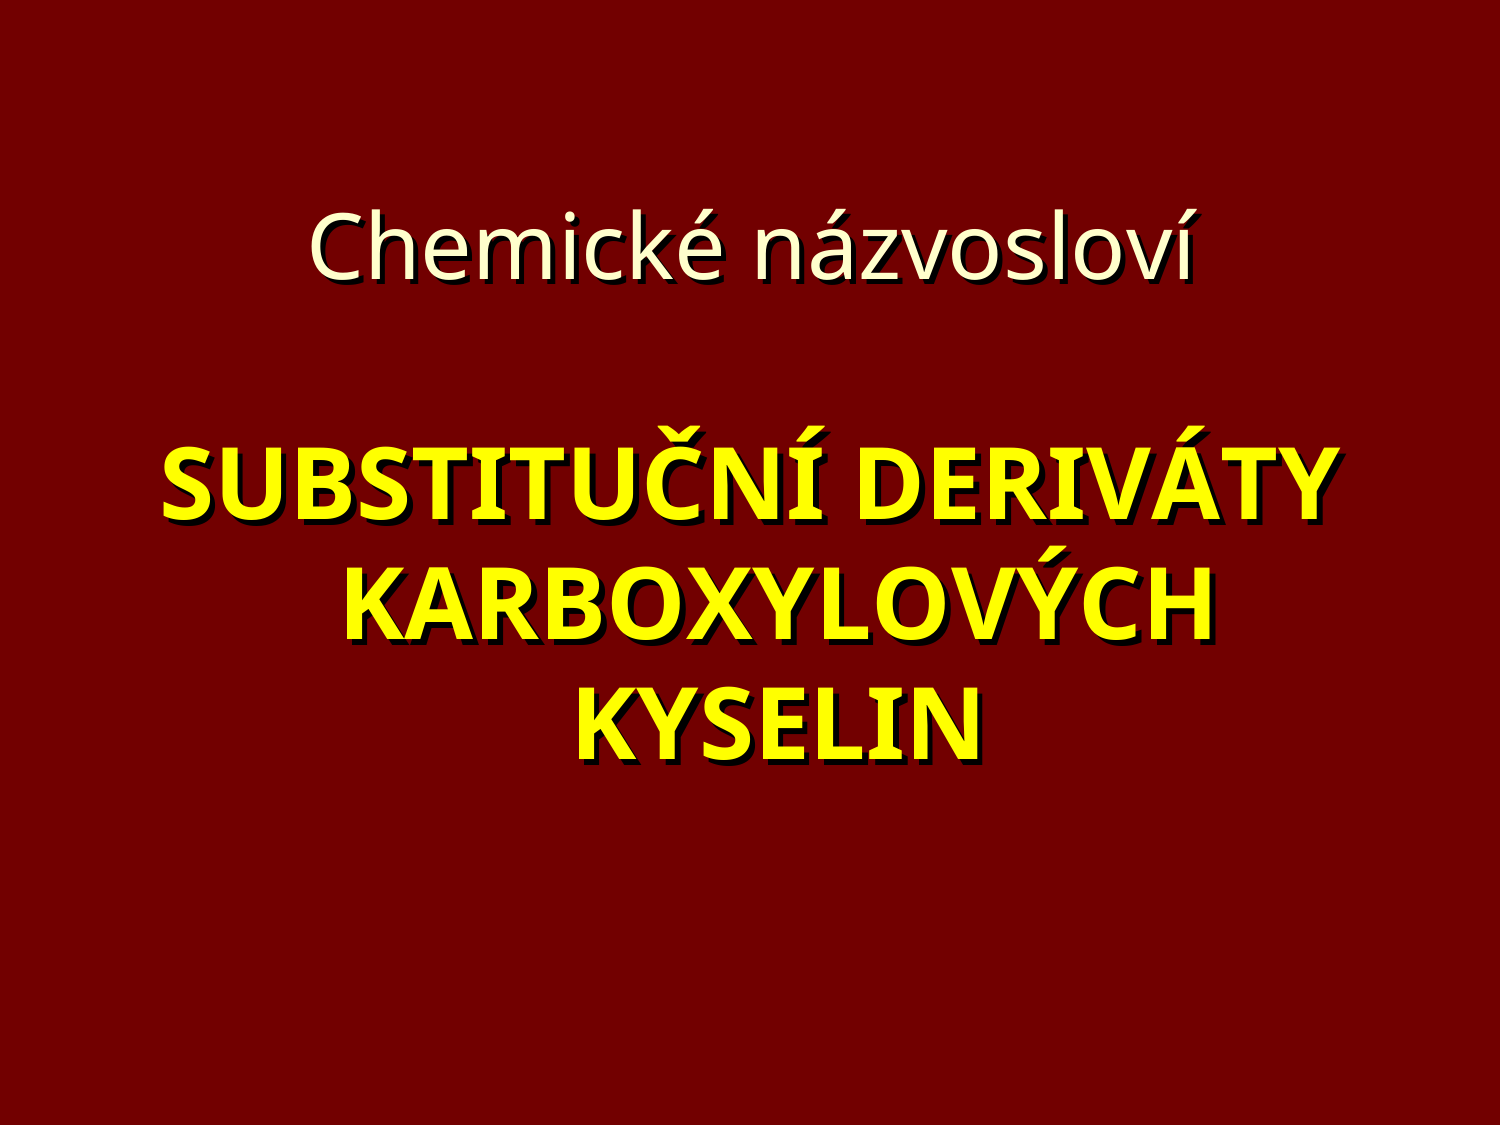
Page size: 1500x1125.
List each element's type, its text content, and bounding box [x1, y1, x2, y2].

list SUBSTITUČNÍ DERIVÁTY KARBOXYLOVÝCH KYSELIN [88, 267, 1439, 932]
title Chemické názvosloví [76, 148, 1427, 337]
